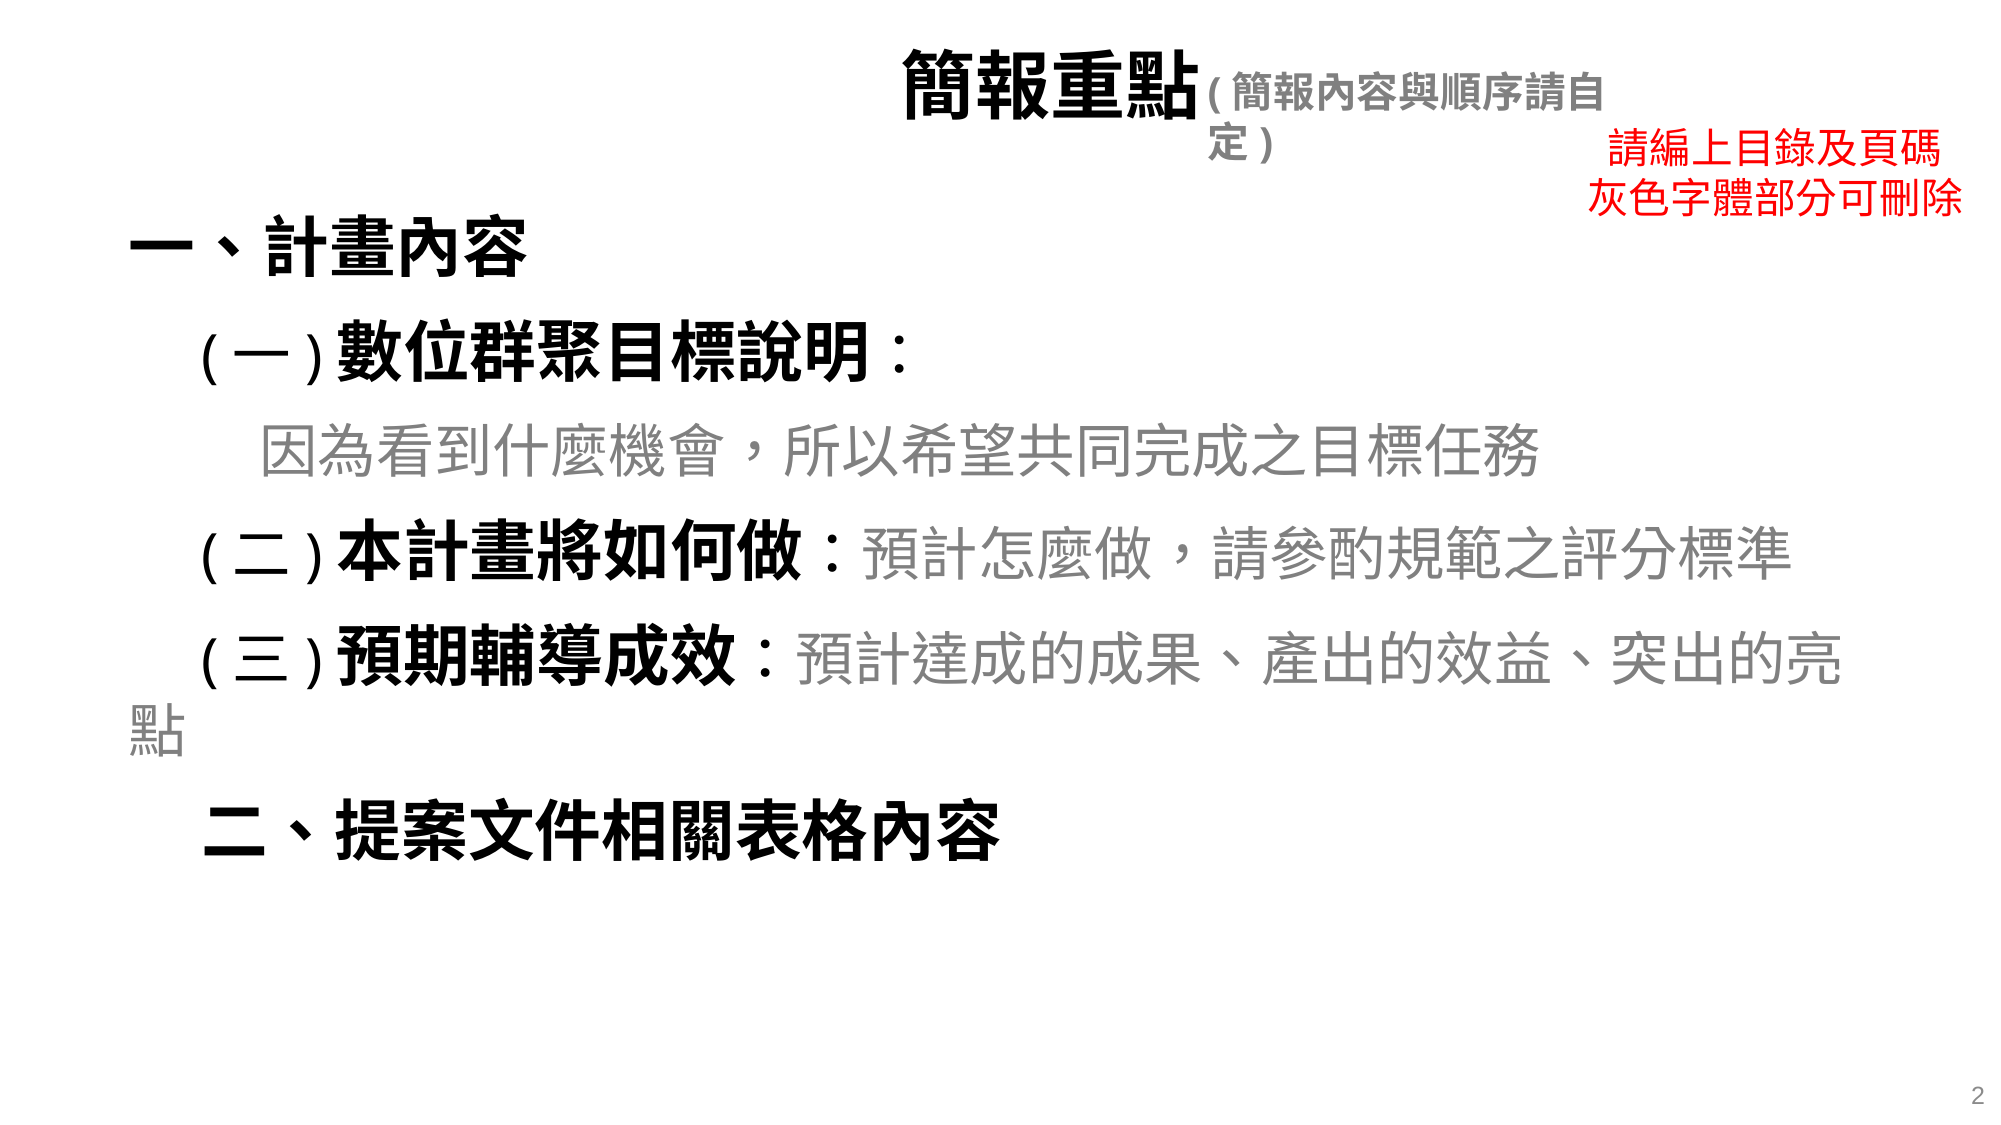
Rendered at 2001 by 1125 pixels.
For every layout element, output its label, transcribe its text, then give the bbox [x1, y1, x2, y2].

text_box 簡報重點 [1183, 73, 1192, 85]
text_box 一、計畫內容 (一)數位群聚目標說明： 因為看到什麼機會，所以希望共同完成之目標任務 (二)本計畫將如何做：預計怎麼做，請參酌規範之評分標準 (三)預期輔導成效：預計達成的成果、產出的效益、突出的亮點 二、提案文件相關表格內容 [114, 196, 1898, 877]
text_box 簡報重點 [645, 30, 1456, 136]
text_box 簡報重點 [1173, 93, 1186, 109]
text_box (簡報內容與順序請自定) [1192, 58, 1686, 174]
text_box 請編上目錄及頁碼 灰色字體部分可刪除 [1571, 114, 1978, 230]
text_box <編號> [1549, 1065, 2000, 1125]
